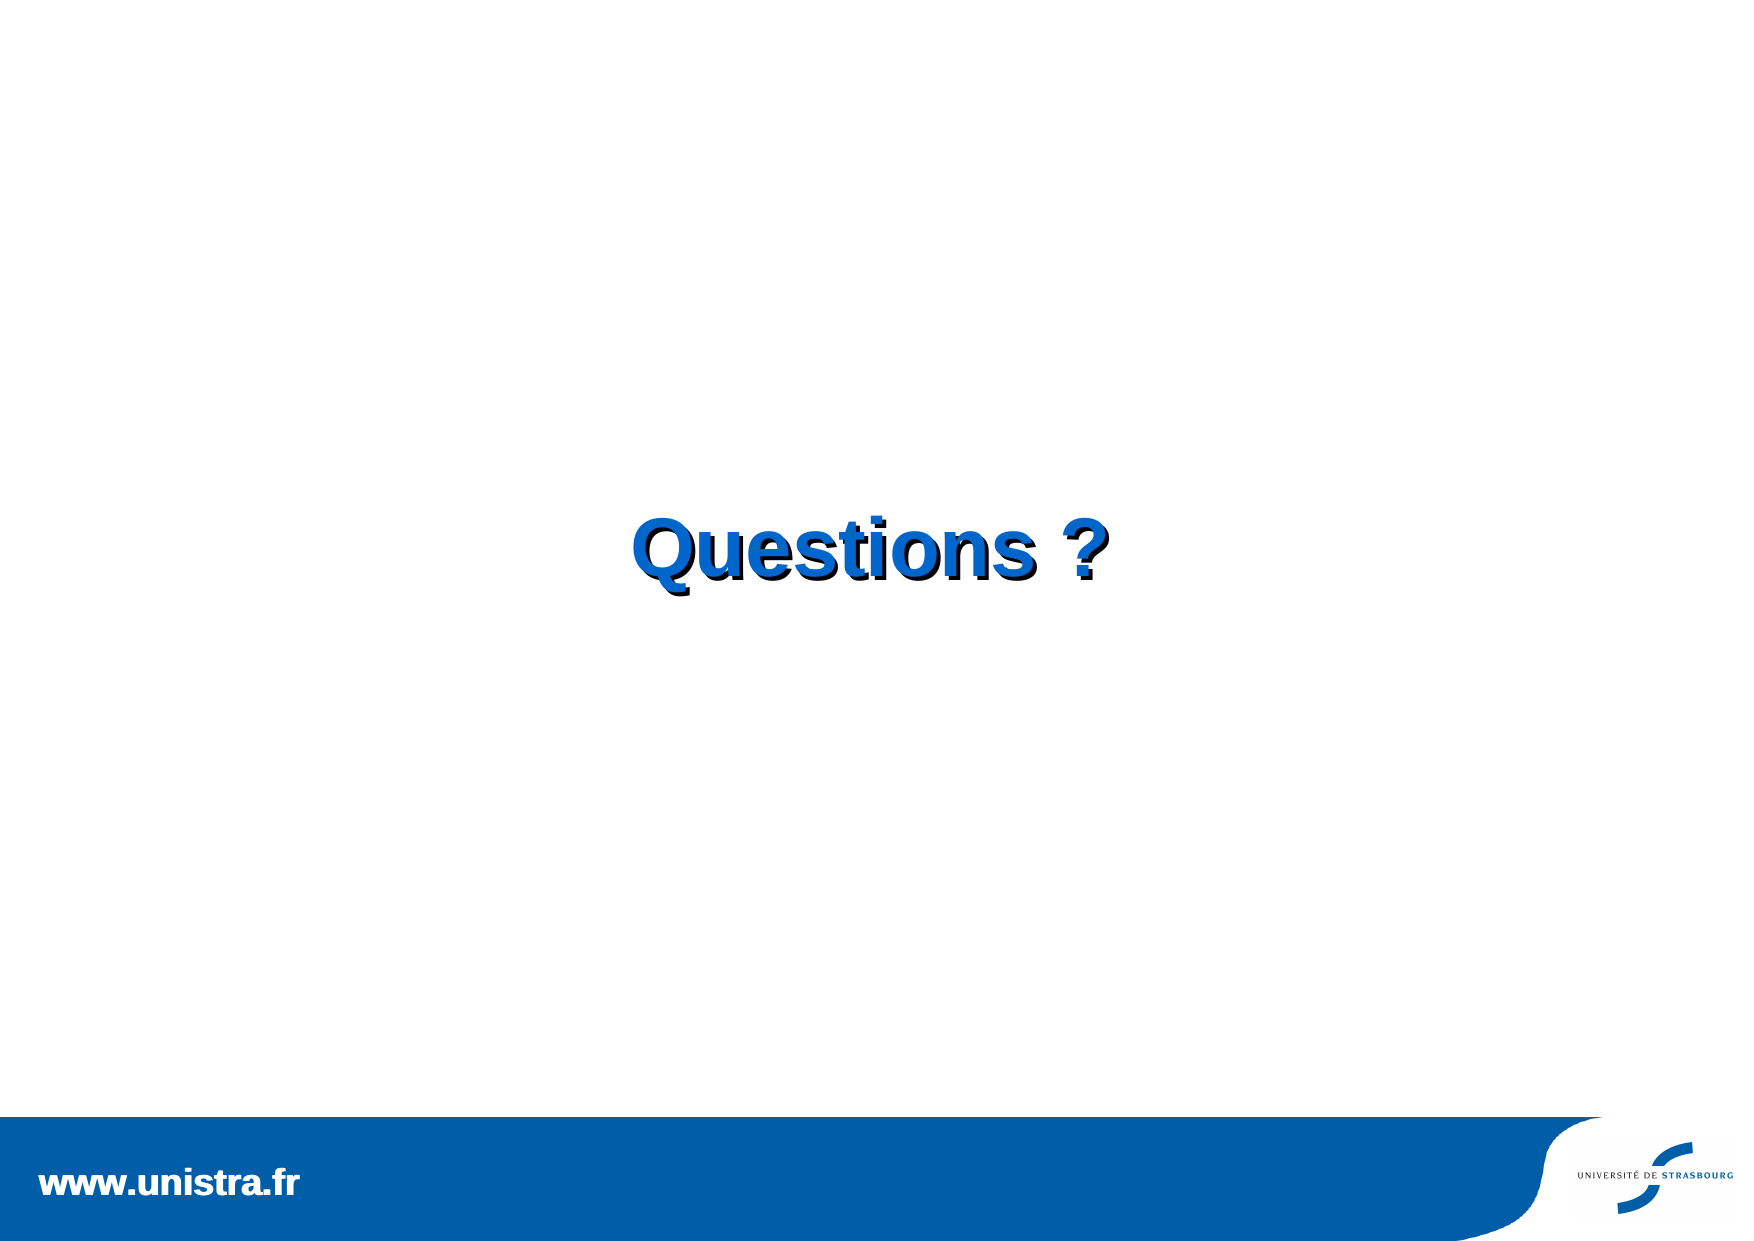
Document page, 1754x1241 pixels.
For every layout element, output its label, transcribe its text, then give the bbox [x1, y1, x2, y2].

picture [0, 1115, 1737, 1241]
title Questions ? [58, 445, 1683, 650]
